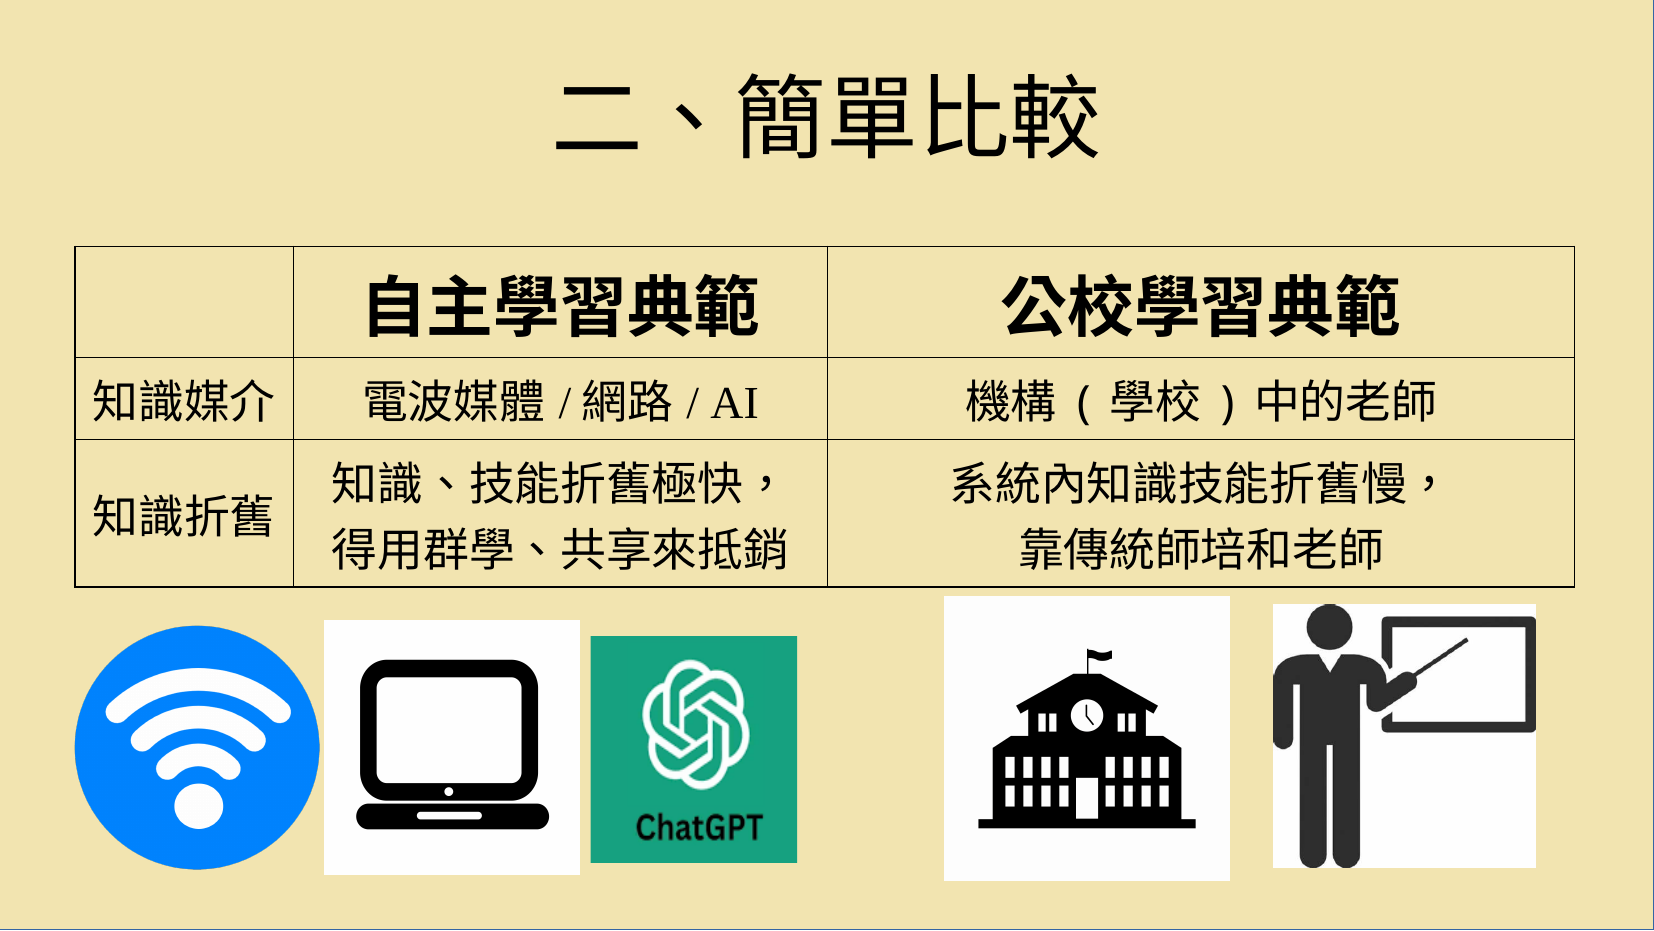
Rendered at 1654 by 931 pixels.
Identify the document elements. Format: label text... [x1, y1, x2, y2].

picture [944, 596, 1230, 881]
table_cell 知識媒介 [76, 358, 293, 439]
table_cell 知識、技能折舊極快， 得用群學、共享來抵銷 [294, 440, 827, 586]
title 二、簡單比較 [82, 37, 1571, 193]
table_header 自主學習典範 [294, 247, 827, 357]
table_cell 電波媒體/網路/ AI [294, 358, 827, 439]
table_cell 知識折舊 [76, 440, 293, 586]
table_cell 系統內知識技能折舊慢， 靠傳統師培和老師 [828, 440, 1574, 586]
picture [69, 620, 580, 875]
table_header 公校學習典範 [828, 247, 1574, 357]
picture [1273, 604, 1536, 869]
table_header [76, 247, 293, 357]
table_cell 機構(學校)中的老師 [828, 358, 1574, 439]
picture [590, 636, 798, 863]
